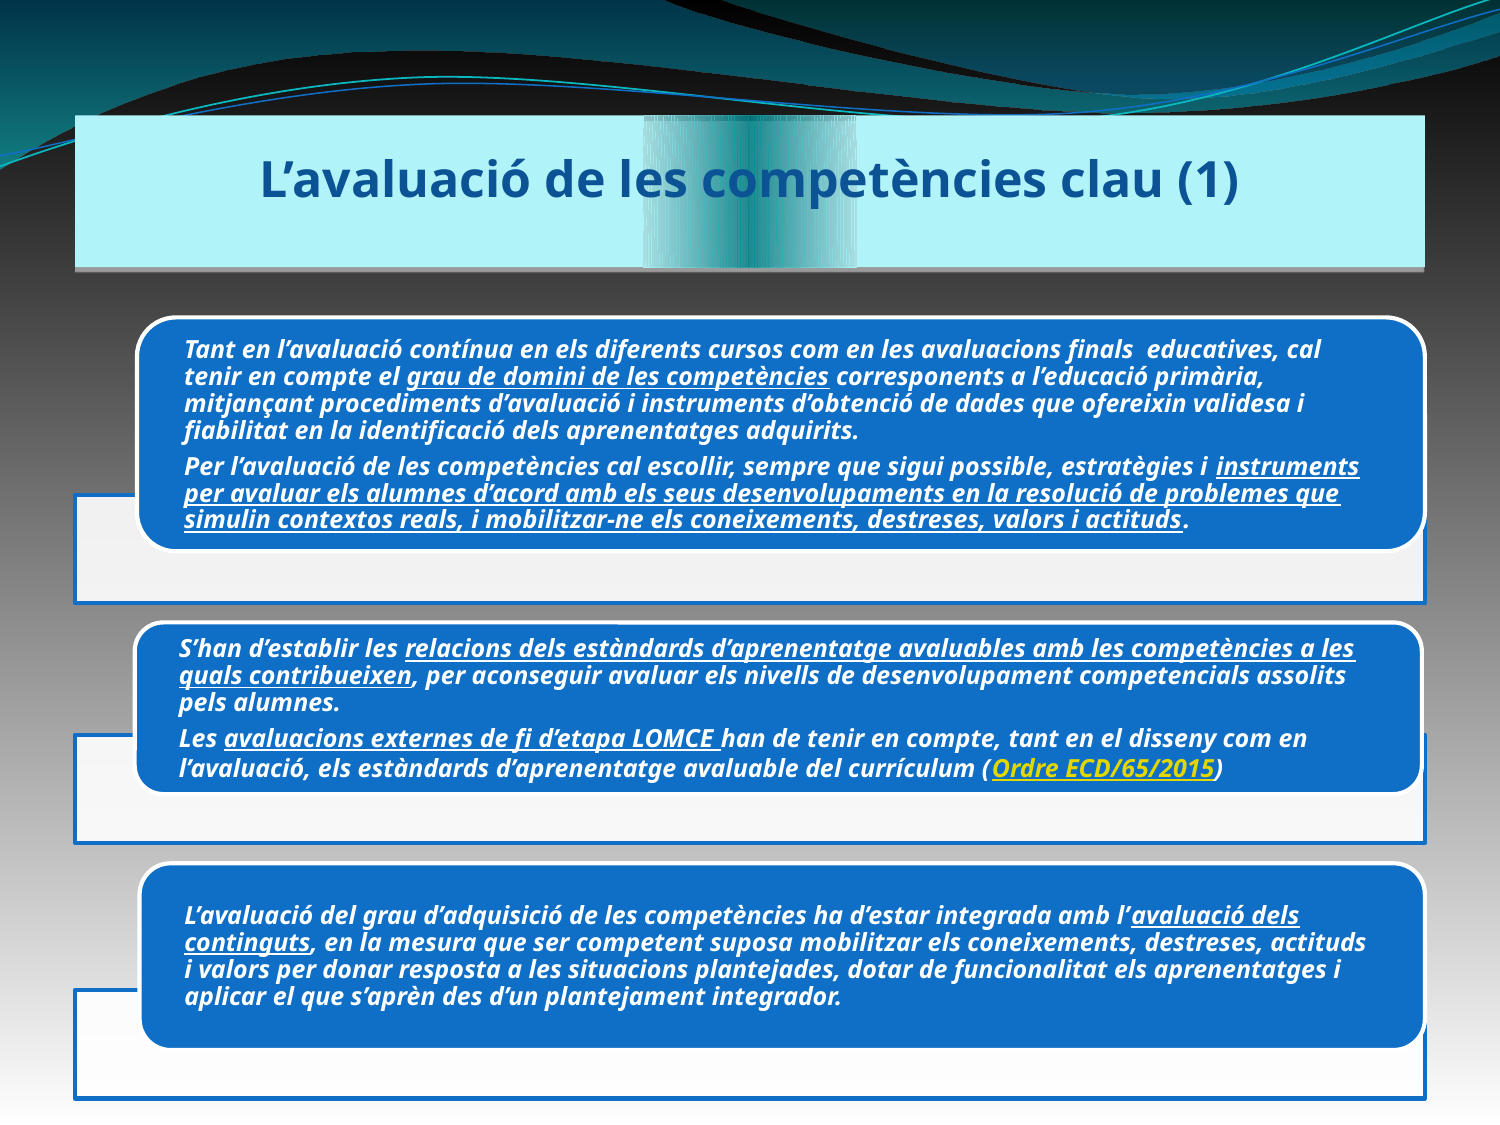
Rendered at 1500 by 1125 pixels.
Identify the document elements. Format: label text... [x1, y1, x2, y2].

text_box Tant en l’avaluació contínua en els diferents cursos com en les avaluacions finals educatives, cal tenir en compte el grau de domini de les competències corresponents a l’educació primària, mitjançant procediments d’avaluació i instruments d’obtenció de dades que ofereixin validesa i fiabilitat en la identificació dels aprenentatges adquirits. Per l’avaluació de les competències cal escollir, sempre que sigui possible, estratègies i instruments per avaluar els alumnes d’acord amb els seus desenvolupaments en la resolució de problemes que simulin contextos reals, i mobilitzar-ne els coneixements, destreses, valors i actituds. [136, 317, 1425, 552]
text_box S’han d’establir les relacions dels estàndards d’aprenentatge avaluables amb les competències a les quals contribueixen, per aconseguir avaluar els nivells de desenvolupament competencials assolits pels alumnes. Les avaluacions externes de fi d’etapa LOMCE han de tenir en compte, tant en el disseny com en l’avaluació, els estàndards d’aprenentatge avaluable del currículum (Ordre ECD/65/2015) [134, 622, 1422, 795]
text_box [74, 989, 1425, 1099]
text_box [74, 494, 1425, 604]
text_box [74, 734, 1425, 844]
title L’avaluació de les competències clau (1) [75, 115, 1425, 268]
text_box L’avaluació del grau d’adquisició de les competències ha d’estar integrada amb l’avaluació dels continguts, en la mesura que ser competent suposa mobilitzar els coneixements, destreses, actituds i valors per donar resposta a les situacions plantejades, dotar de funcionalitat els aprenentatges i aplicar el que s’aprèn des d’un plantejament integrador. [139, 863, 1425, 1051]
